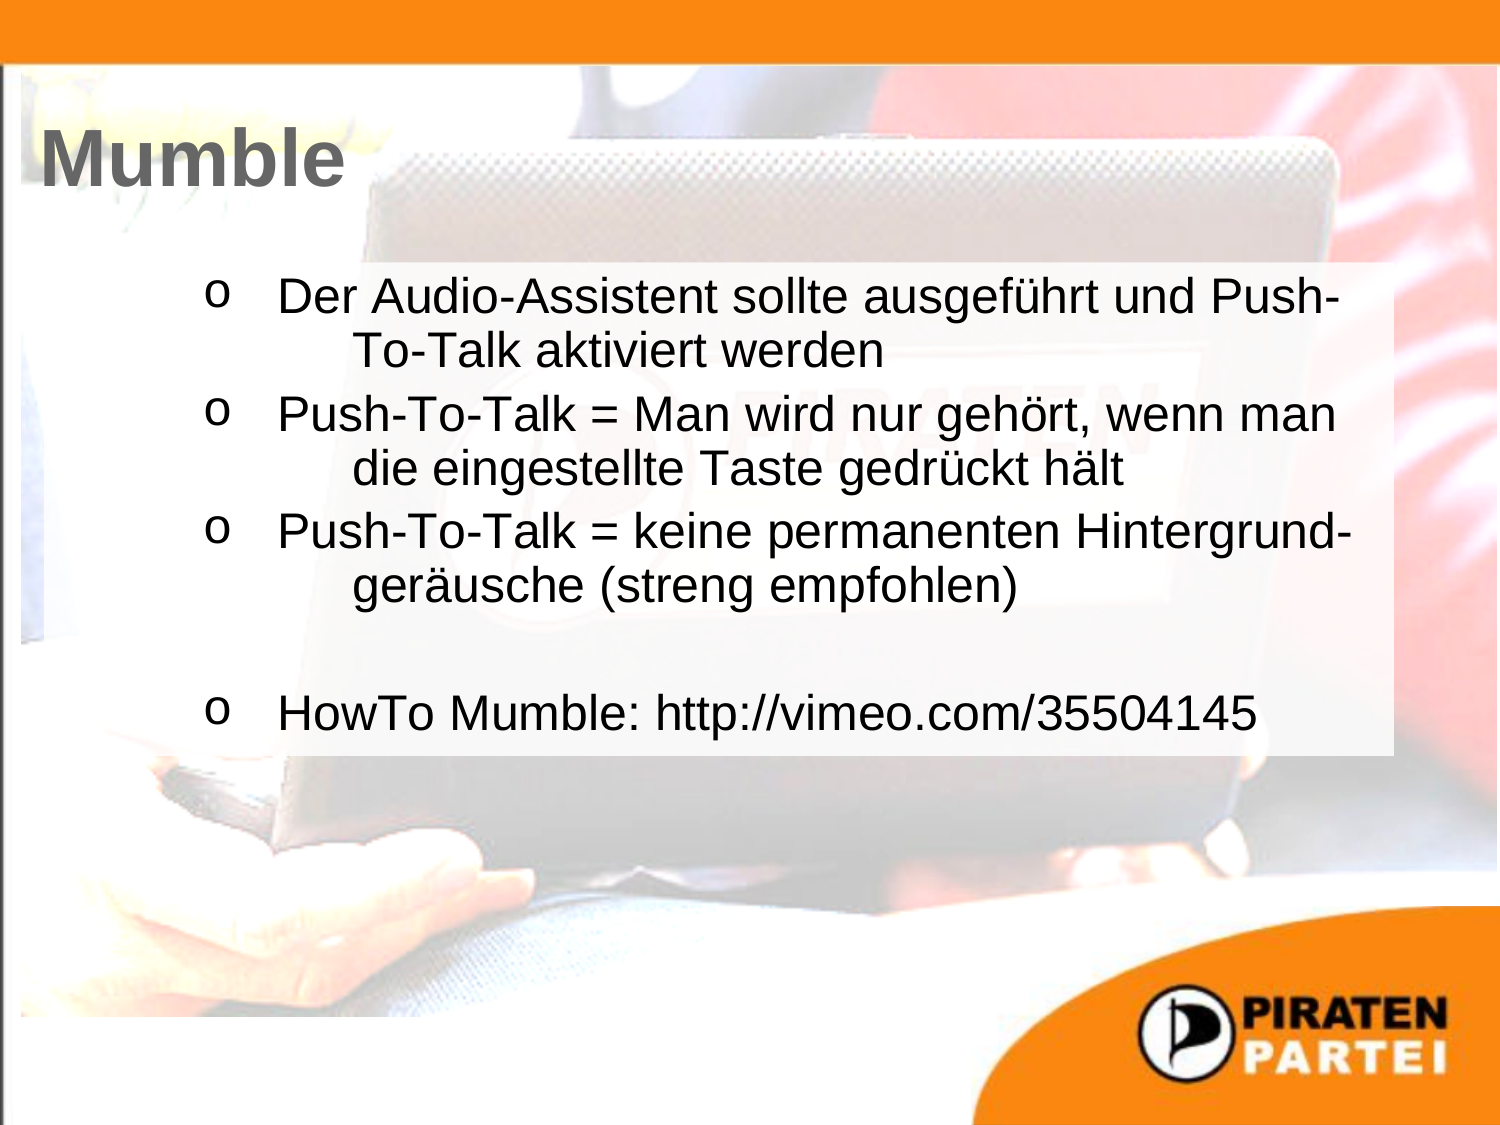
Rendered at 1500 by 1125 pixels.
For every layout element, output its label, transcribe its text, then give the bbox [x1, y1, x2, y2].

title Mumble [24, 97, 1375, 212]
list Der Audio-Assistent sollte ausgeführt und Push-To-Talk aktiviert werden Push-To-Talk = Man wird nur gehört, wenn man die eingestellte Taste gedrückt hält Push-To-Talk = keine permanenten Hintergrund-geräusche (streng empfohlen) HowTo Mumble: http://vimeo.com/35504145 [43, 262, 1394, 756]
picture [21, 66, 1500, 1125]
